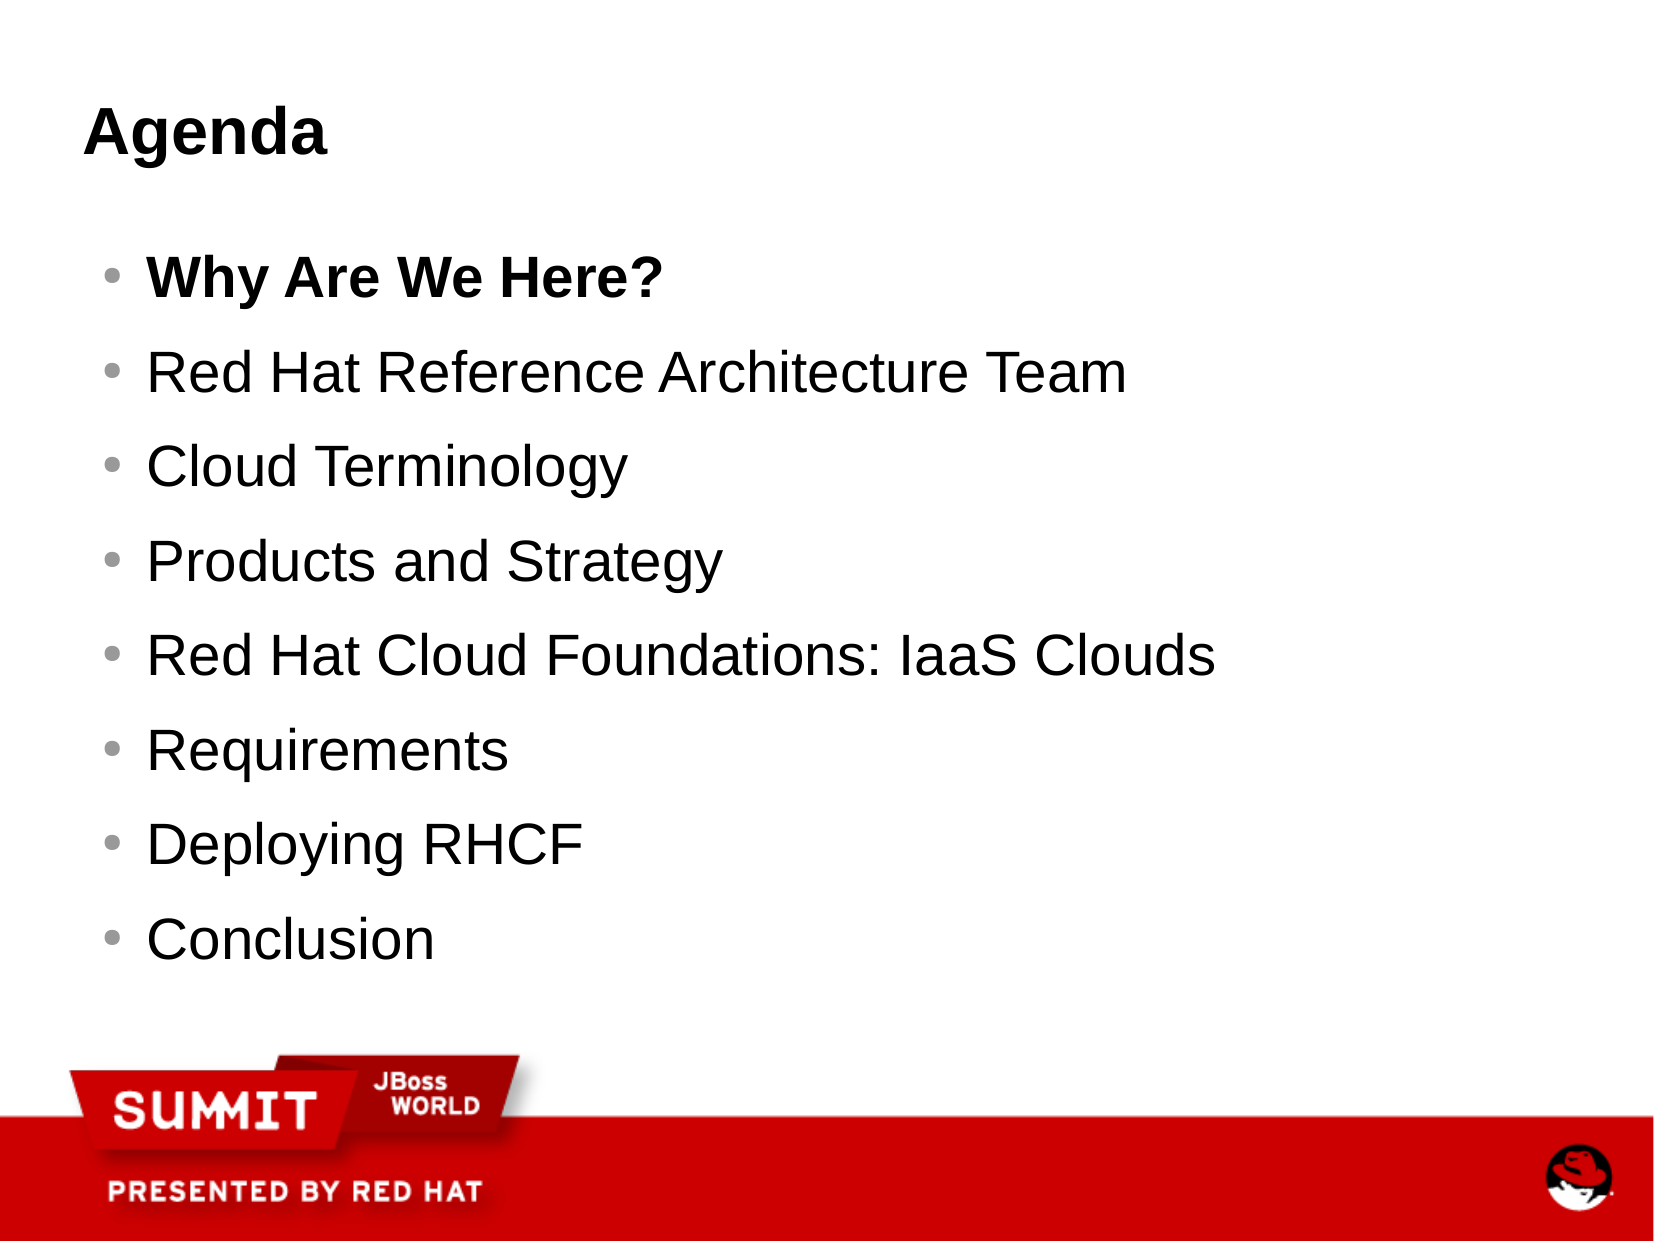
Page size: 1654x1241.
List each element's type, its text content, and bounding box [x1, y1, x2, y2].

list Why Are We Here? Red Hat Reference Architecture Team Cloud Terminology Products and Strategy Red Hat Cloud Foundations: IaaS Clouds Requirements Deploying RHCF Conclusion [86, 244, 1576, 1039]
title Agenda [82, 37, 1571, 226]
picture [0, 1043, 1654, 1241]
